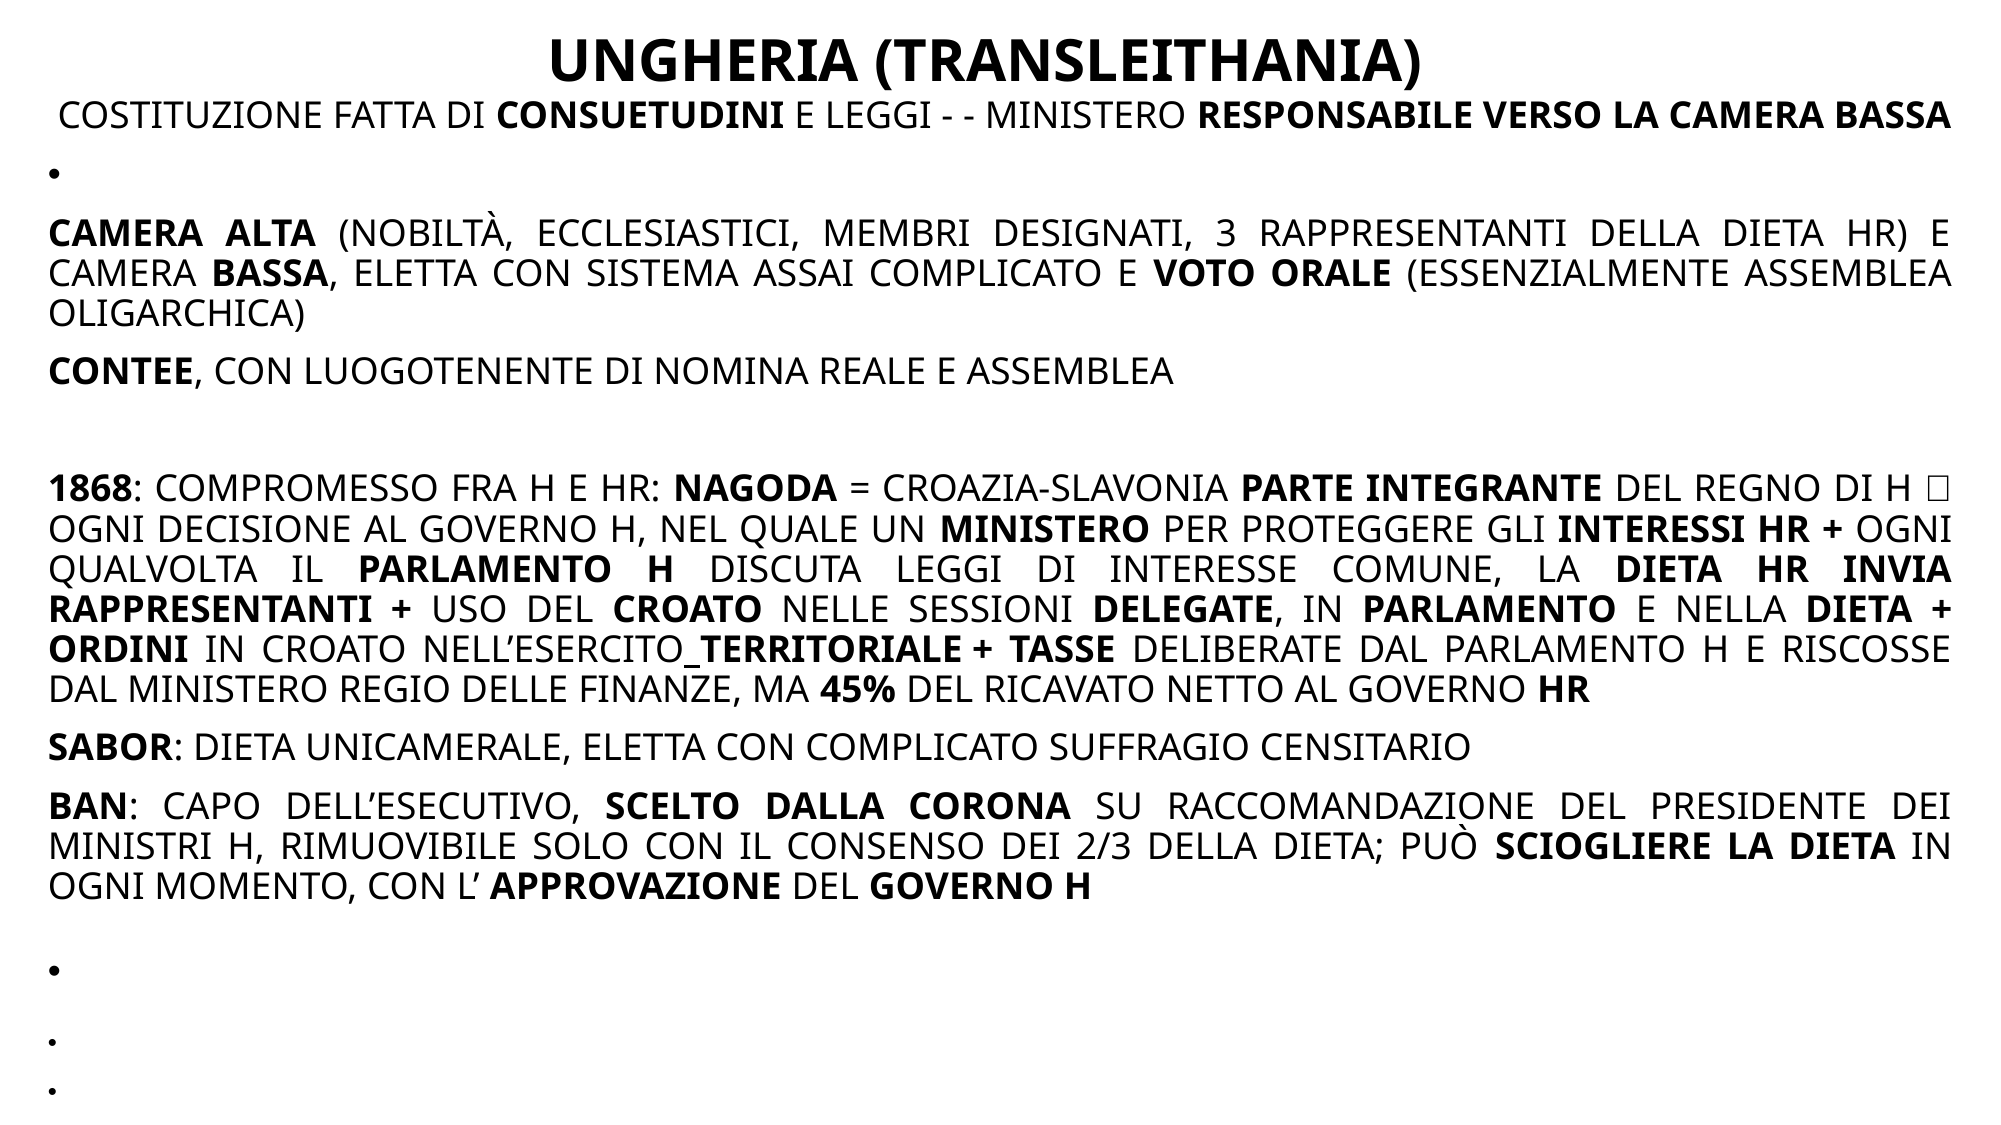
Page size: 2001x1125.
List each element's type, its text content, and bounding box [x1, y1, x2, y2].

list costituzione fatta di consuetudini e leggi - - ministero responsabile verso la camera bassa camera alta (nobiltà, ecclesiastici, membri designati, 3 rappresentanti della dieta HR) e camera bassa, eletta con sistema assai complicato e voto orale (essenzialmente assemblea oligarchica) contee, con luogotenente di nomina reale e assemblea 1868: compromesso fra H e HR: Nagoda = Croazia-Slavonia parte integrante del regno di H  ogni decisione al governo H, nel quale un ministero per proteggere gli interessi HR + ogni qualvolta il Parlamento H discuta leggi di interesse comune, la dieta HR invia rappresentanti + uso del croato nelle sessioni delegate, in Parlamento e nella dieta + ordini in croato nell’esercito territoriale + tasse deliberate dal Parlamento H e riscosse dal ministero regio delle finanze, ma 45% del ricavato netto al governo HR Sabor: dieta unicamerale, eletta con complicato suffragio censitario Ban: capo dell’esecutivo, scelto dalla corona su raccomandazione del presidente dei ministri H, rimuovibile solo con il consenso dei 2/3 della dieta; può sciogliere la dieta in ogni momento, con l’ approvazione del governo H [33, 89, 1973, 1101]
title Ungheria (Transleithania) [122, 24, 1848, 65]
